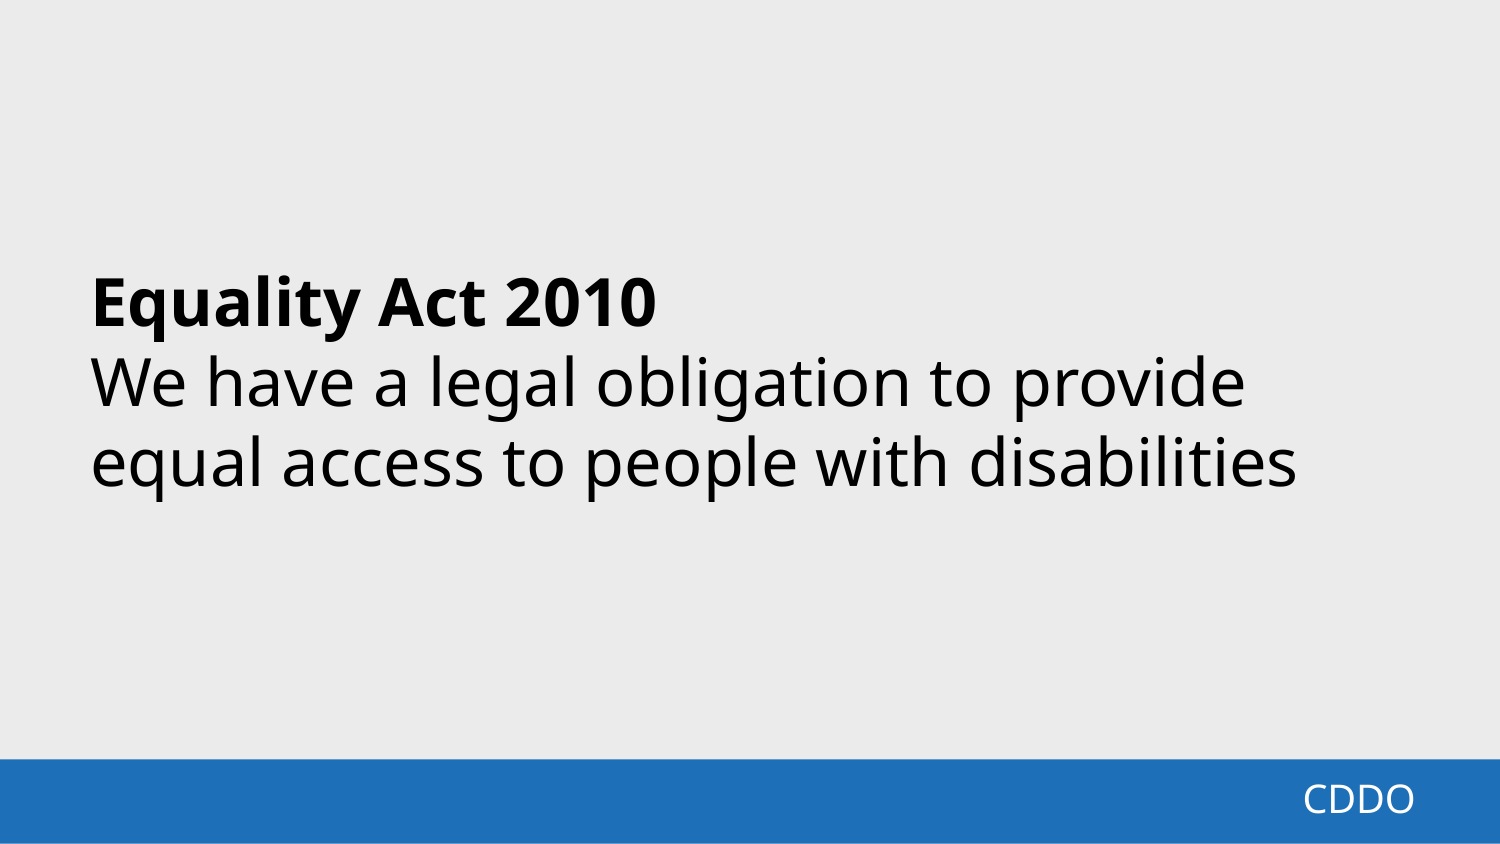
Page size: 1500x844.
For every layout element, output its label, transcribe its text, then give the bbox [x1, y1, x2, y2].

text_box Equality Act 2010 We have a legal obligation to provide equal access to people with disabilities [87, 0, 1416, 760]
